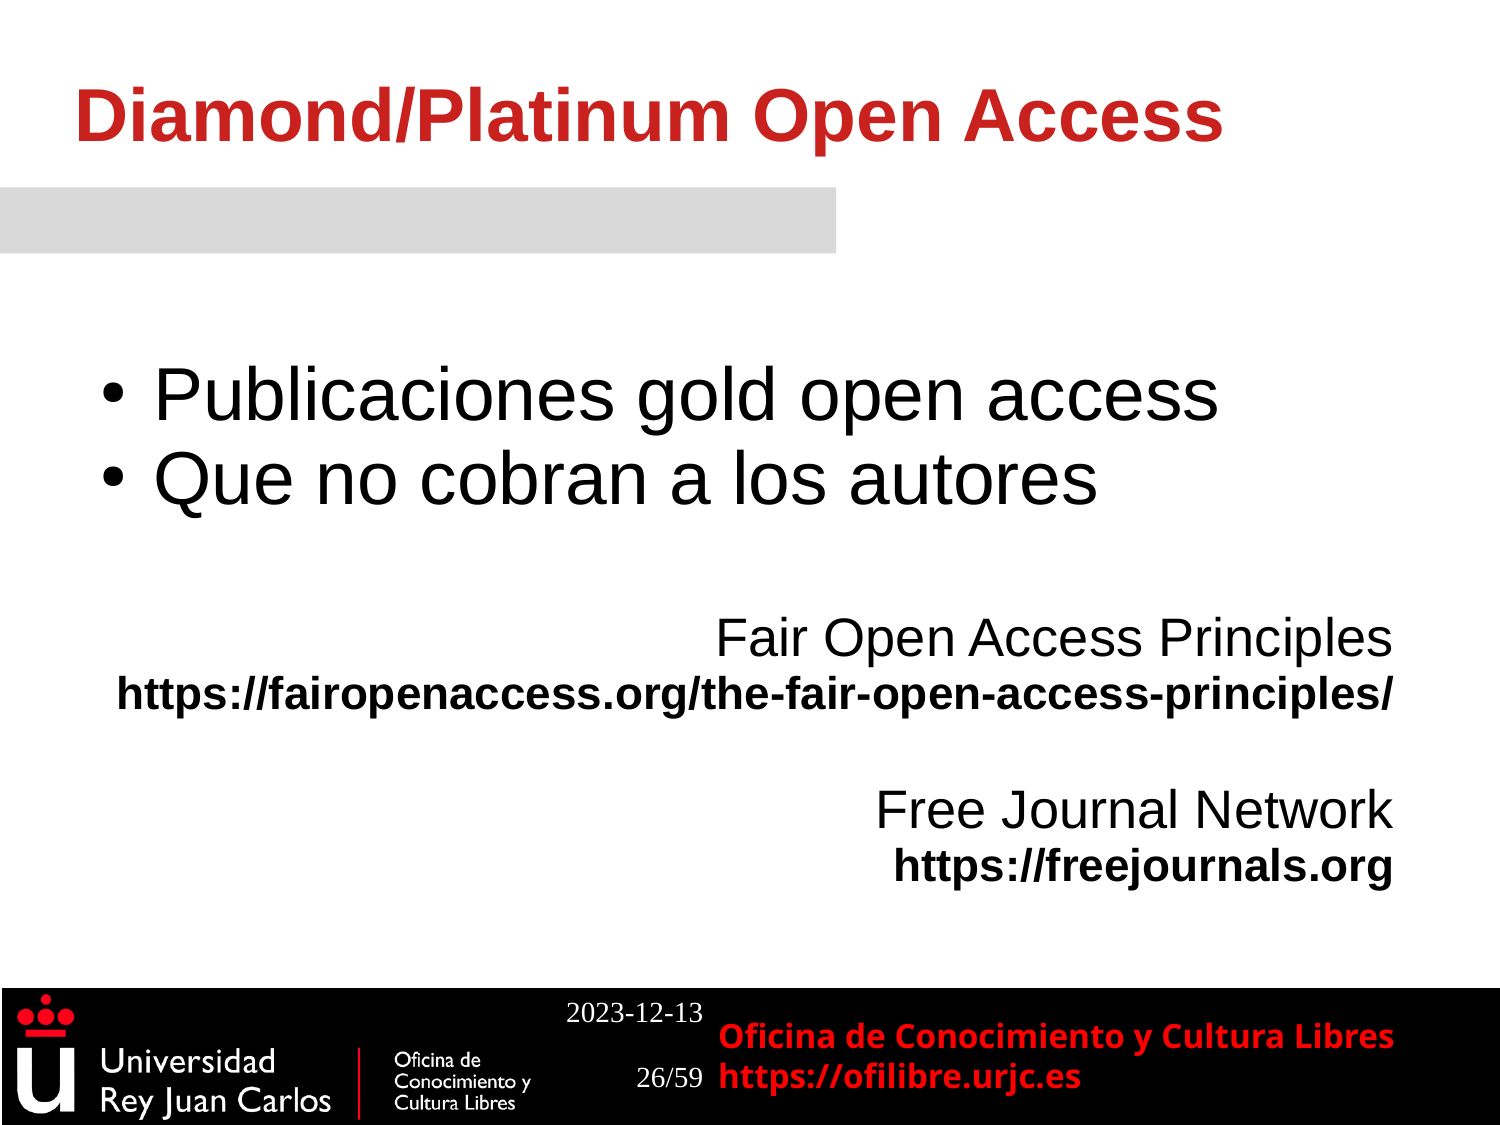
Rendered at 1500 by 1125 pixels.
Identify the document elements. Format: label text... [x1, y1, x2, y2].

text_box Diamond/Platinum Open Access [60, 66, 1351, 249]
text_box Fair Open Access Principles https://fairopenaccess.org/the-fair-open-access-principles/ Free Journal Network https://freejournals.org [75, 600, 1410, 951]
picture [17, 994, 531, 1120]
title [75, 7, 1425, 196]
text_box Publicaciones gold open access Que no cobran a los autores [67, 345, 1471, 528]
